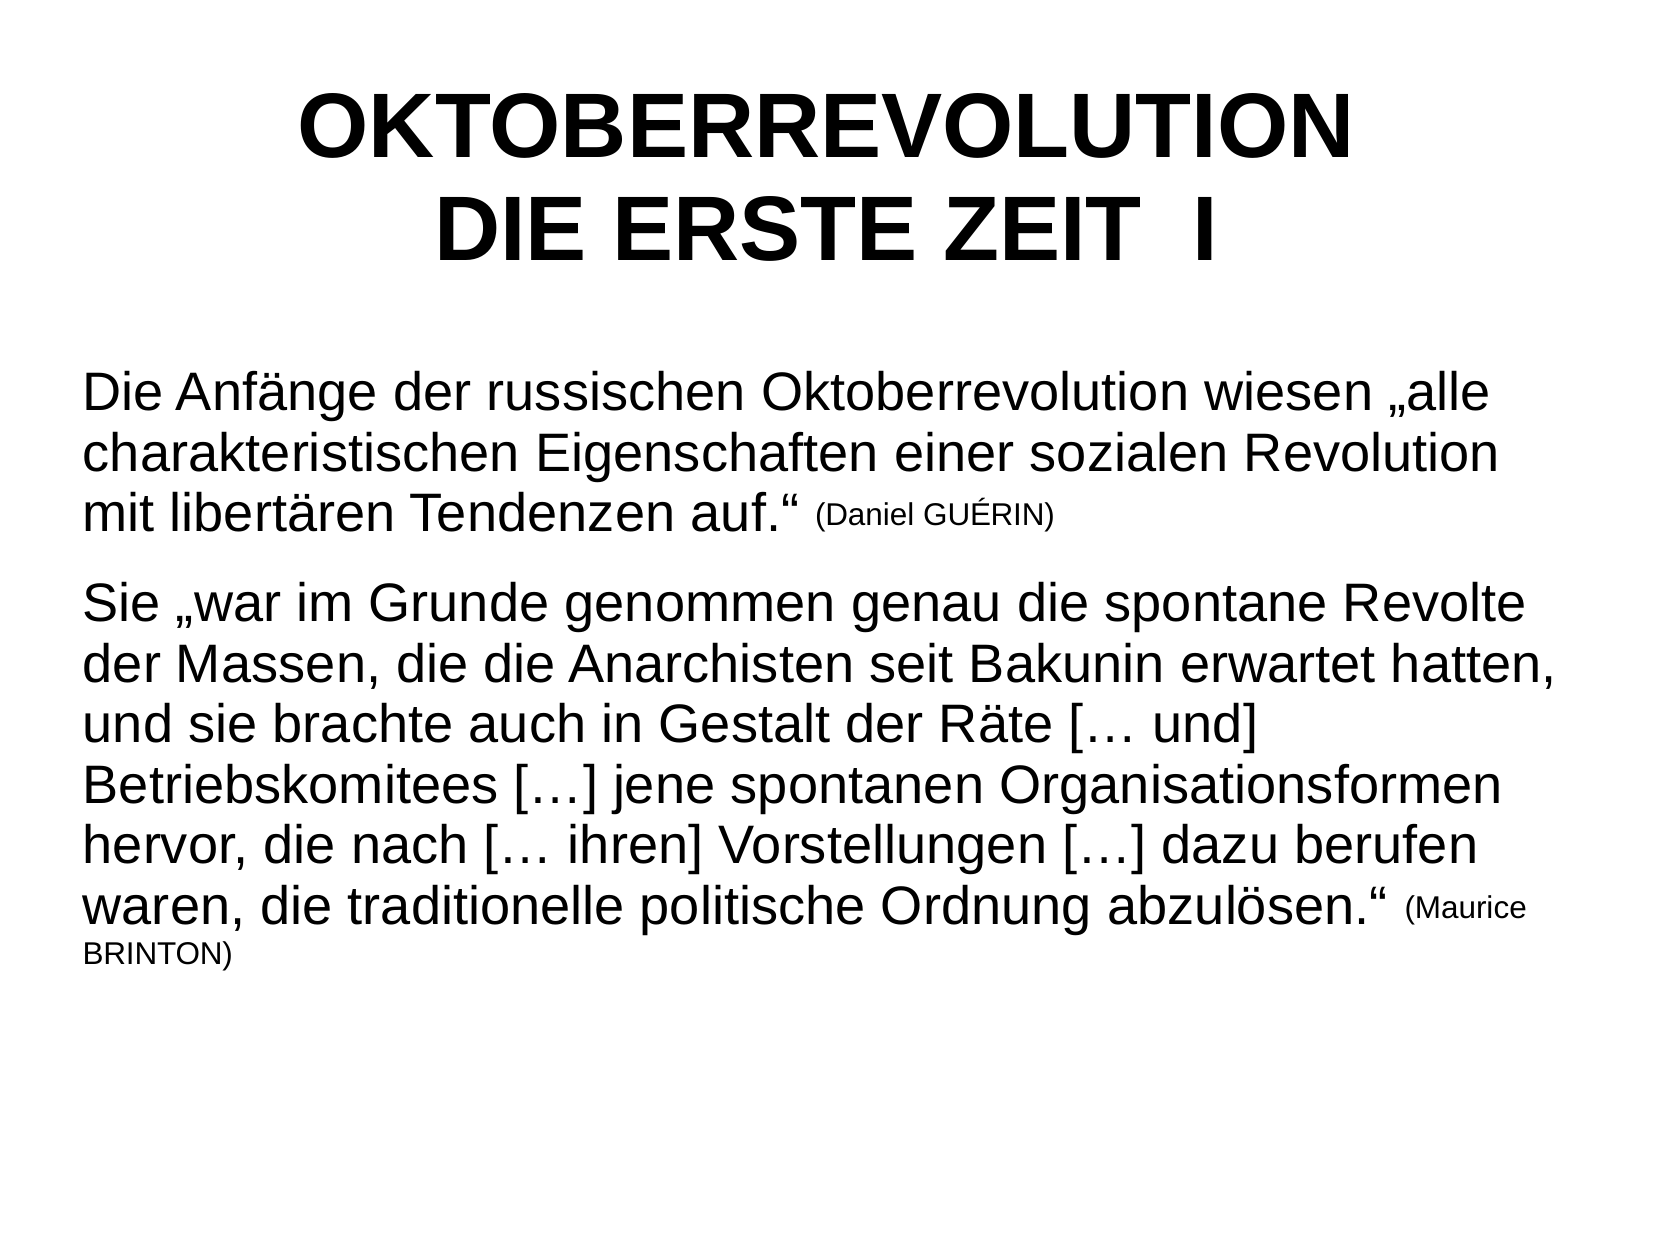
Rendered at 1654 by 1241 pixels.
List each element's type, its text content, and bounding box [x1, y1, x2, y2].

title OKTOBERREVOLUTION DIE ERSTE ZEIT I [82, 23, 1571, 271]
list Die Anfänge der russischen Oktoberrevolution wiesen „alle charakteristischen Eigenschaften einer sozialen Revolution mit libertären Tendenzen auf.“ (Daniel GUÉRIN) Sie „war im Grunde genommen genau die spontane Revolte der Massen, die die Anarchisten seit Bakunin erwartet hatten, und sie brachte auch in Gestalt der Räte [… und] Betriebskomitees […] jene spontanen Organisationsformen hervor, die nach [… ihren] Vorstellungen […] dazu berufen waren, die traditionelle politische Ordnung abzulösen.“ (Maurice BRINTON) [82, 271, 1571, 1241]
